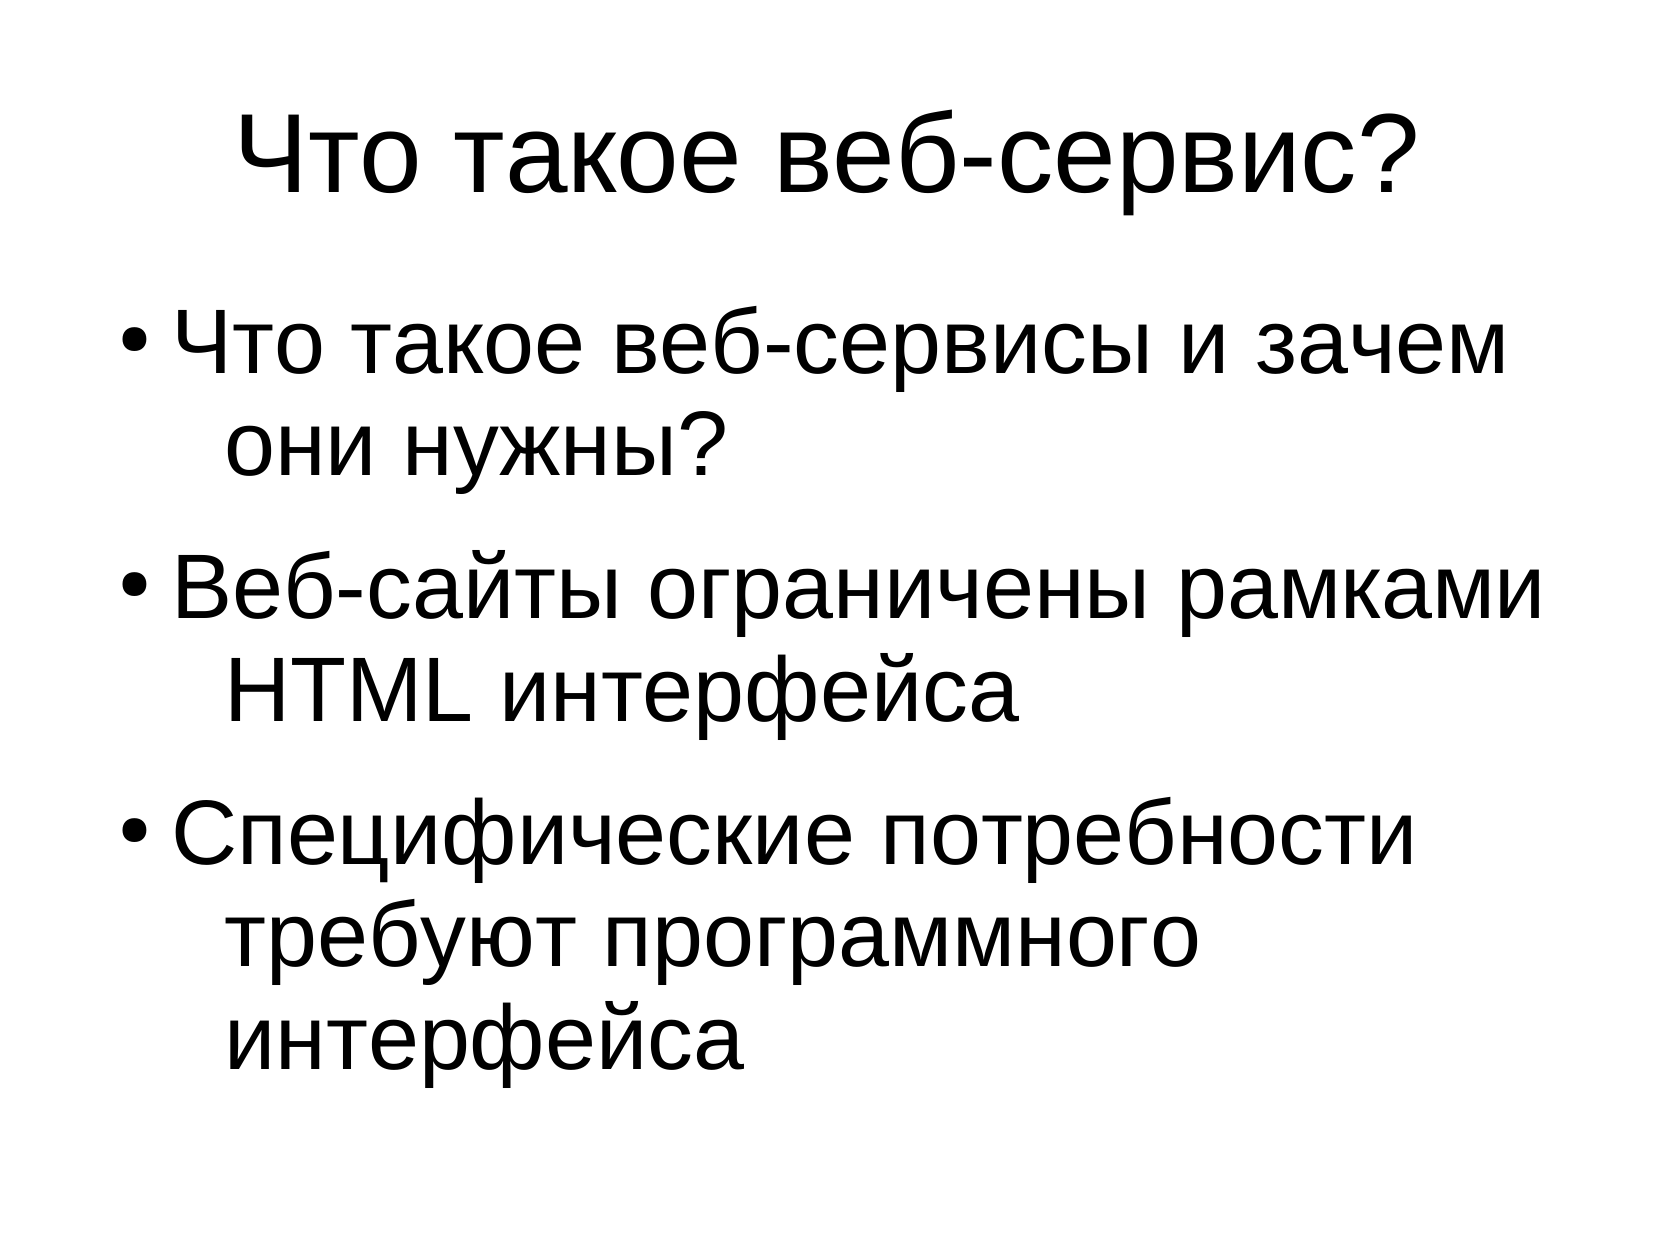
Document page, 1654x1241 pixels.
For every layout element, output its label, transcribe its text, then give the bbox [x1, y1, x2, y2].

list Что такое веб-сервисы и зачем они нужны? Веб-сайты ограничены рамками HTML интерфейса Специфические потребности требуют программного интерфейса [82, 290, 1571, 1109]
title Что такое веб-сервис? [82, 49, 1571, 257]
